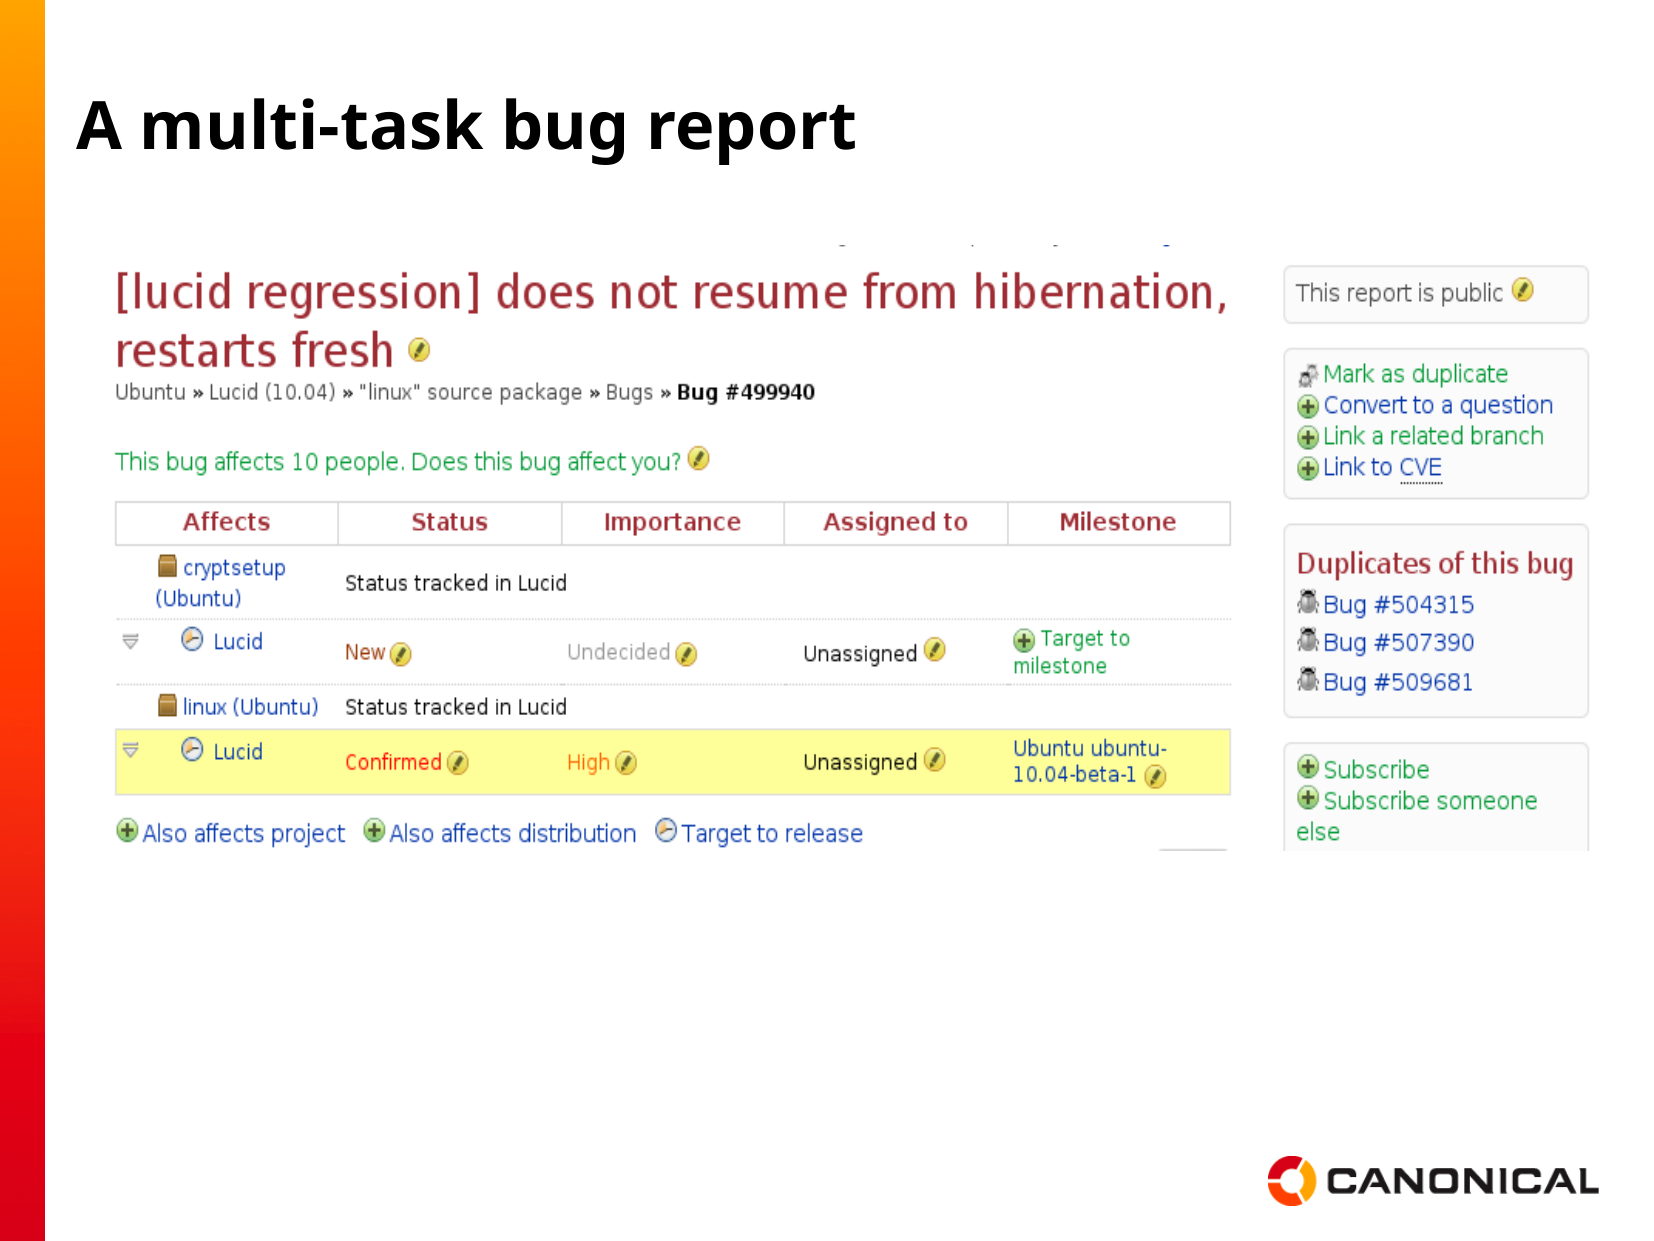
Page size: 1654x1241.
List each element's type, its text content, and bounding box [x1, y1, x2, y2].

title A multi-task bug report [76, 48, 1589, 200]
picture [0, 0, 45, 1241]
picture [1268, 1156, 1599, 1206]
picture [86, 245, 1631, 851]
